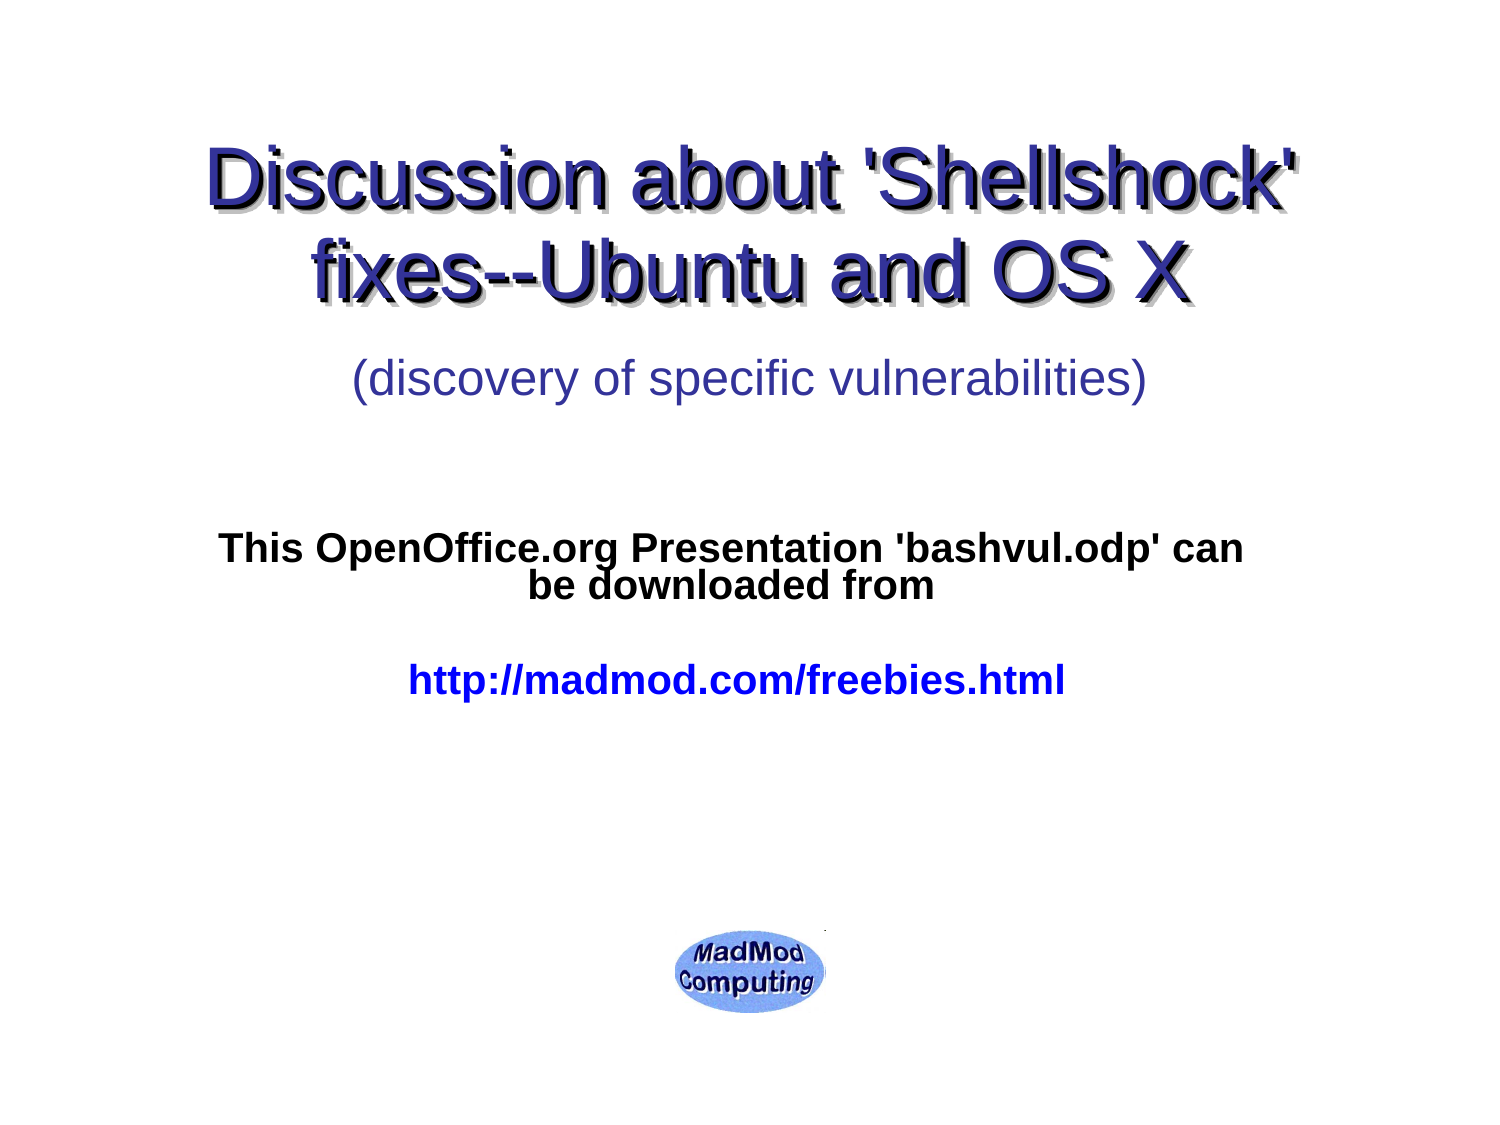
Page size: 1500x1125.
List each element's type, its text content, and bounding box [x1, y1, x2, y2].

text_box (discovery of specific vulnerabilities) [112, 337, 1388, 413]
picture [675, 930, 826, 1013]
title Discussion about 'Shellshock' fixes--Ubuntu and OS X [112, 122, 1388, 325]
subtitle This OpenOffice.org Presentation 'bashvul.odp' can be downloaded from http://madmod.com/freebies.html [112, 525, 1276, 721]
